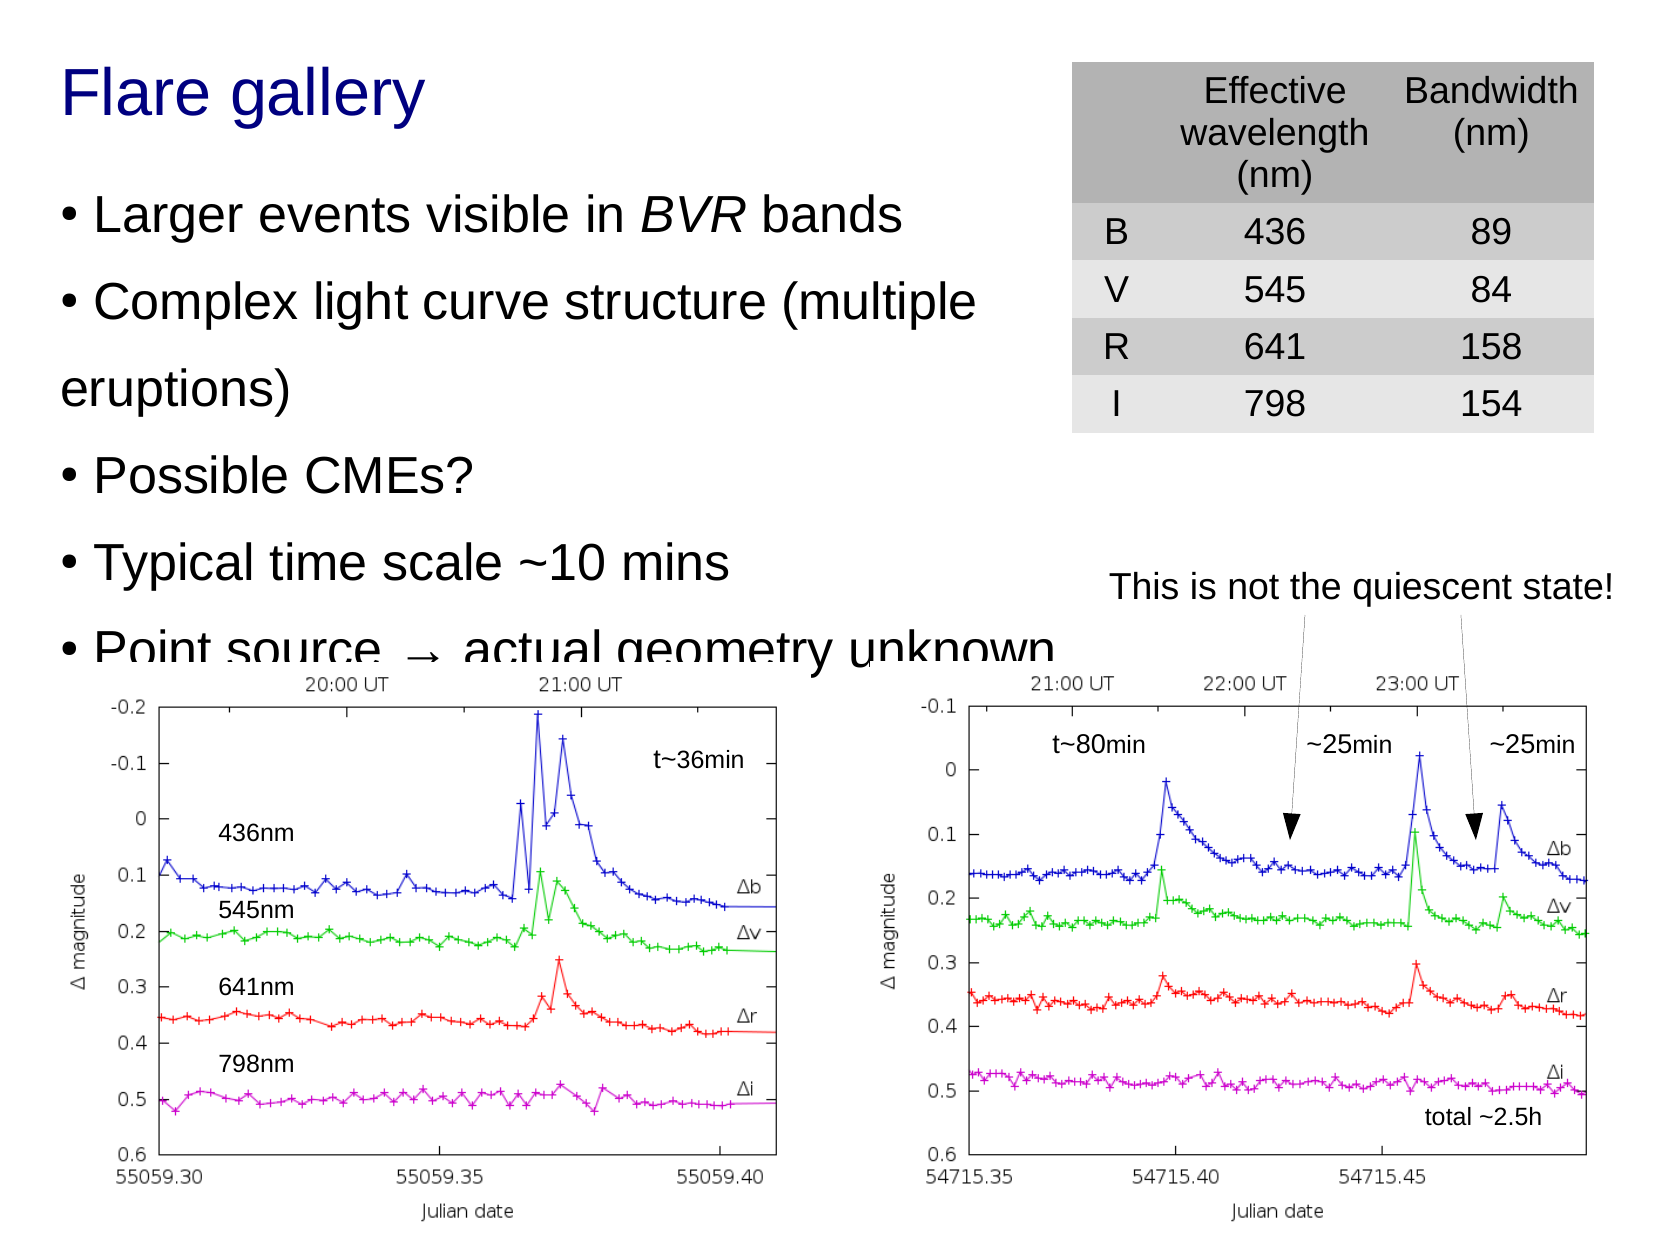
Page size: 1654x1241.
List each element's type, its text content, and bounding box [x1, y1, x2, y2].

text_box ~25min [1291, 721, 1297, 767]
text_box 641nm [203, 965, 339, 1008]
picture [60, 662, 811, 1226]
text_box ~25min [1296, 721, 1408, 767]
text_box t~36min [638, 736, 760, 782]
table_cell 89 [1389, 203, 1594, 260]
picture [870, 661, 1621, 1226]
text_box total ~2.5h [1410, 1095, 1576, 1138]
table_header Bandwidth (nm) [1389, 62, 1594, 203]
text_box Larger events visible in BVR bands Complex light curve structure (multiple eruptions) Possible CMEs? Typical time scale ~10 mins Point source → actual geometry unknown [60, 156, 1126, 652]
table_cell B [1072, 203, 1161, 260]
text_box 436nm [203, 811, 339, 855]
table_cell 158 [1389, 318, 1594, 375]
table_cell R [1072, 318, 1161, 375]
table_cell V [1072, 260, 1161, 318]
text_box This is not the quiescent state! [1094, 558, 1631, 616]
table_cell 84 [1389, 260, 1594, 318]
table_cell 641 [1161, 318, 1389, 375]
table_cell I [1072, 375, 1161, 433]
text_box 798nm [203, 1041, 339, 1085]
table_cell 545 [1161, 260, 1389, 318]
table_cell 436 [1161, 203, 1389, 260]
table_header Effective wavelength (nm) [1161, 62, 1389, 203]
text_box t~80min [1037, 721, 1162, 767]
text_box ~25min [1474, 721, 1591, 767]
table_cell 798 [1161, 375, 1389, 433]
text_box Flare gallery [60, 34, 1516, 150]
table_cell 154 [1389, 375, 1594, 433]
table_header [1072, 62, 1161, 203]
text_box 545nm [203, 888, 339, 931]
